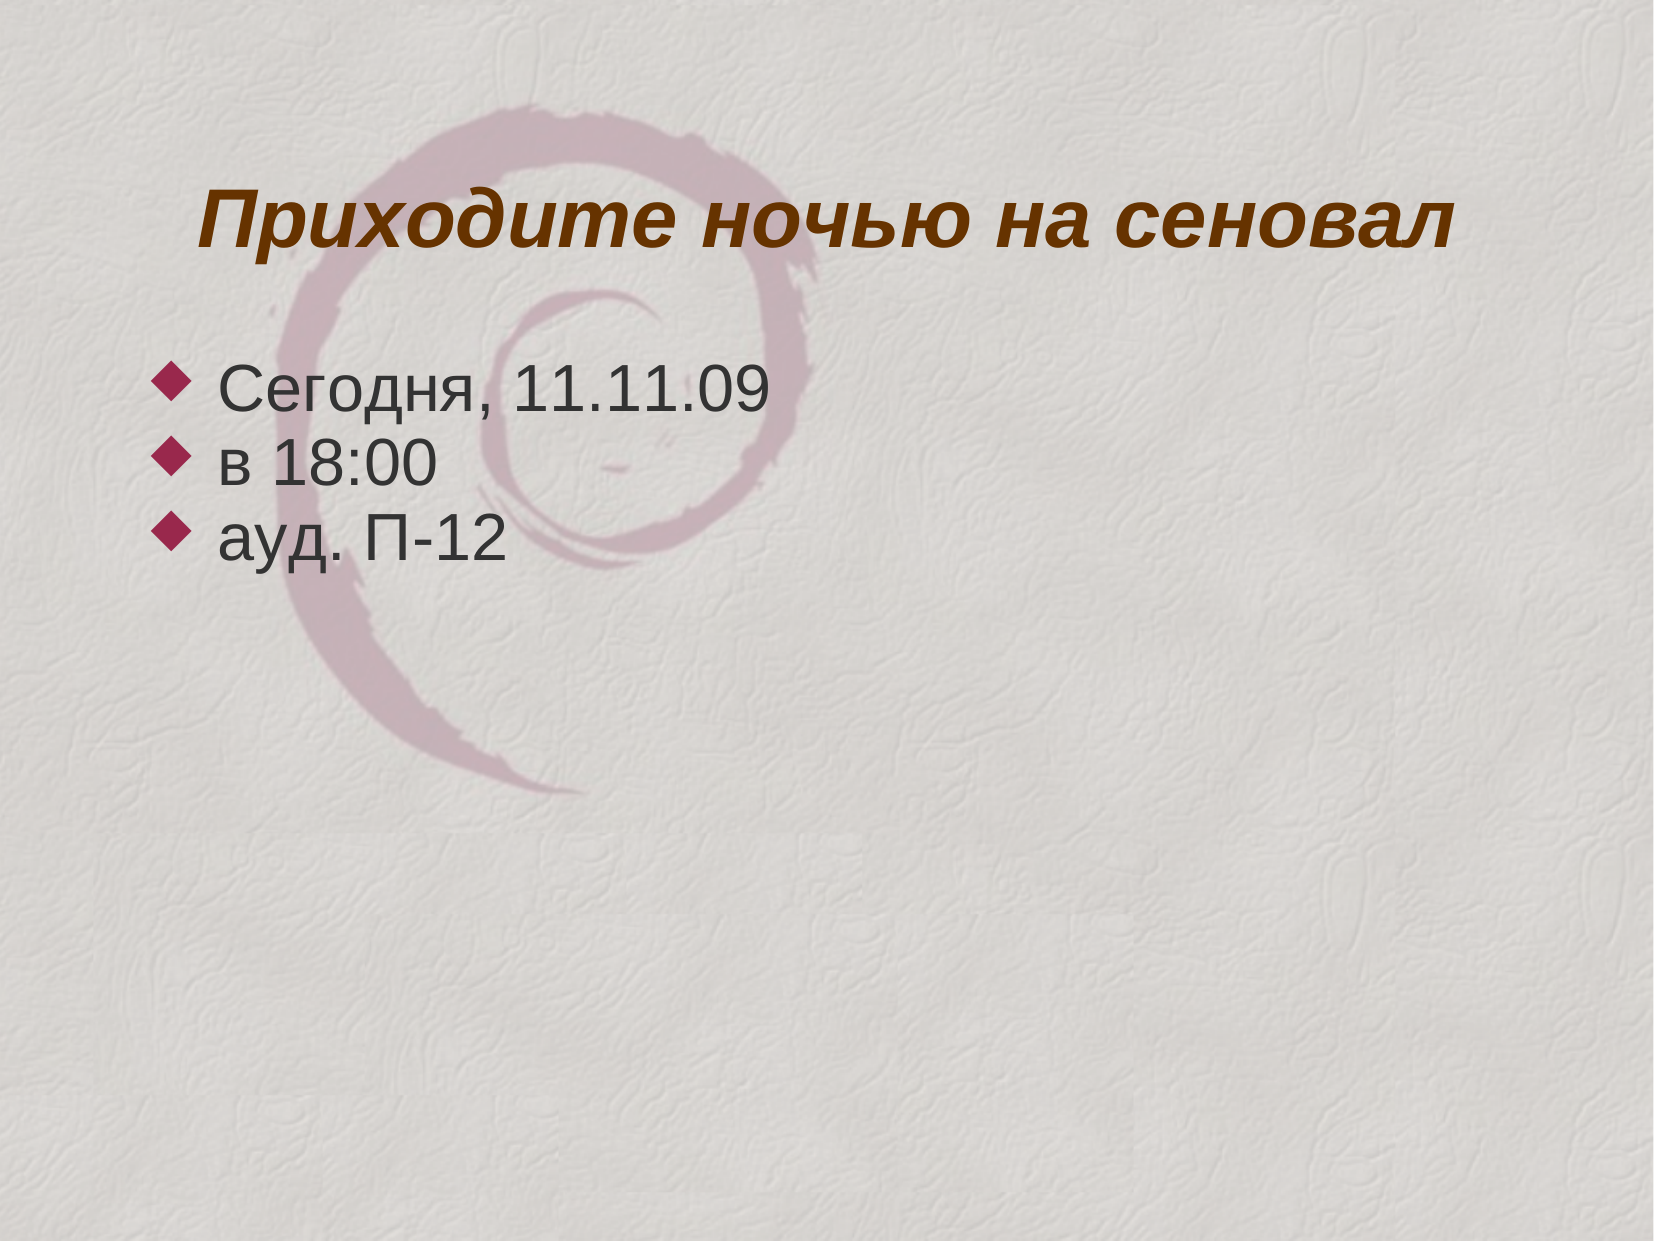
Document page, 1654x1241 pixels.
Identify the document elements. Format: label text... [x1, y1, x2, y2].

picture [0, 0, 1654, 1241]
list Сегодня, 11.11.09 в 18:00 ауд. П-12 [134, 350, 1516, 1170]
title Приходите ночью на сеновал [121, 114, 1534, 322]
